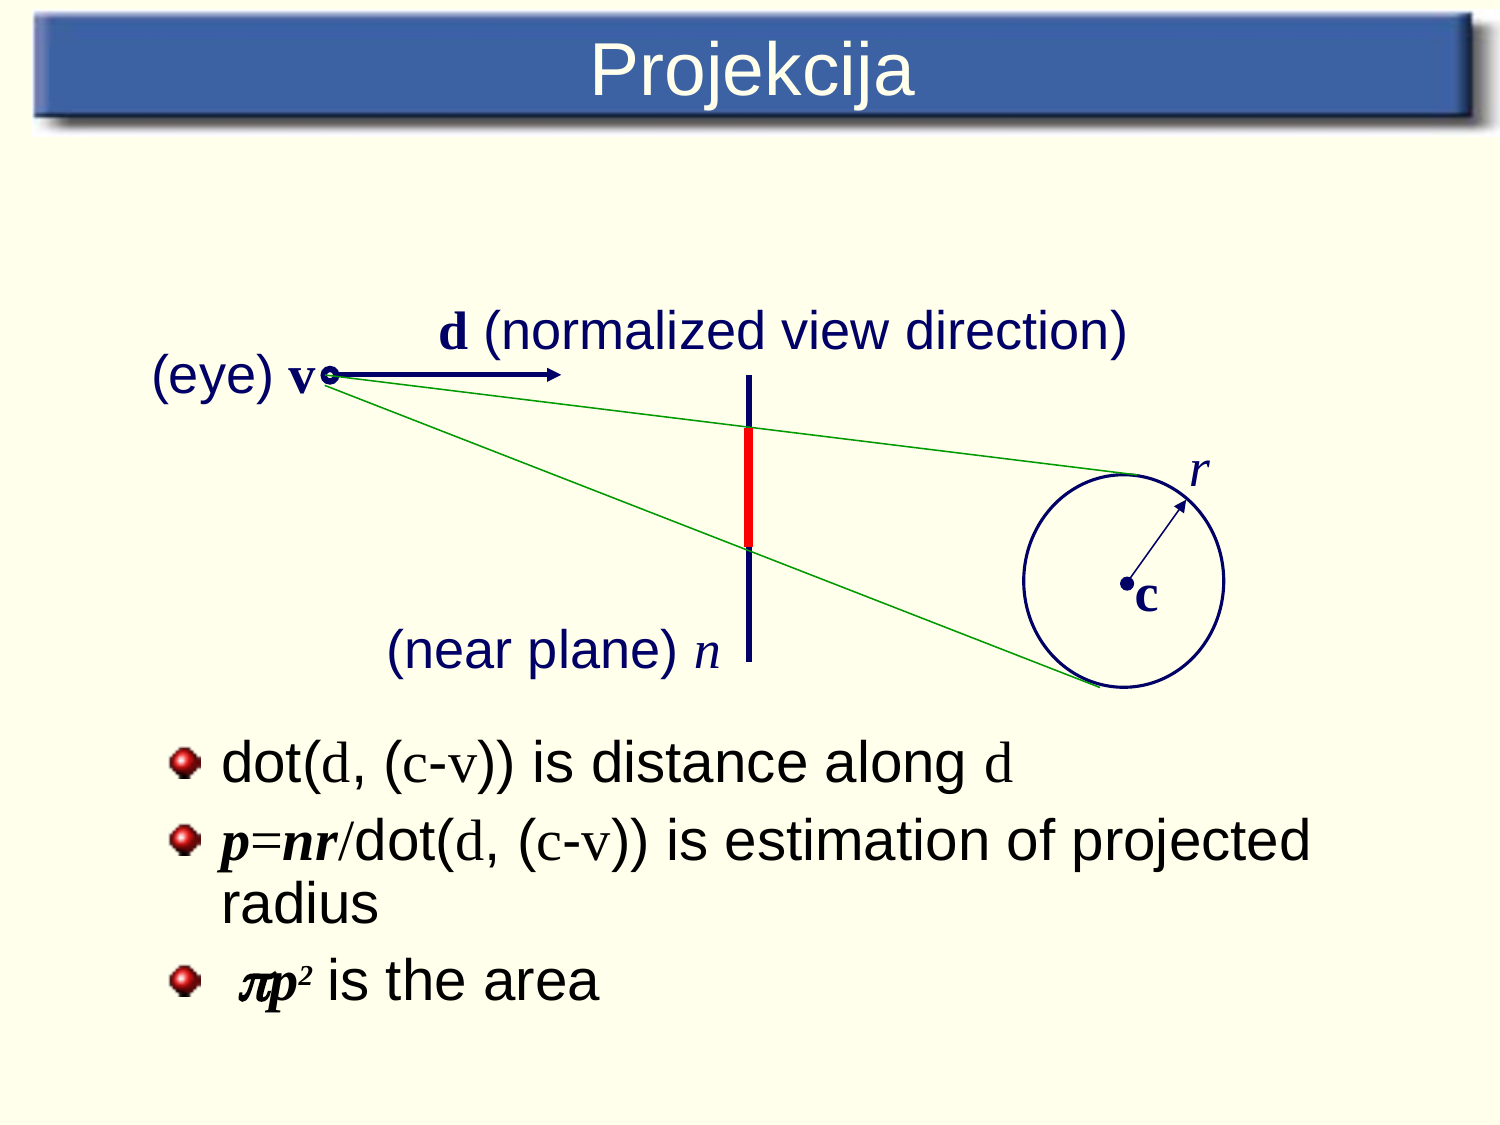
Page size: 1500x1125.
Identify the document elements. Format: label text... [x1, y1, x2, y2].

text_box d (normalized view direction) [423, 287, 1145, 368]
title Projekcija [96, 6, 1409, 120]
text_box (near plane) n [371, 606, 737, 688]
text_box [1120, 577, 1134, 590]
text_box r [1174, 424, 1225, 506]
list dot(d, (c-v)) is distance along d p=nr/dot(d, (c-v)) is estimation of projected radius p2 is the area [150, 724, 1455, 1038]
picture [32, 9, 1500, 137]
text_box [323, 368, 336, 382]
text_box (eye) v [136, 331, 331, 413]
text_box c [1119, 549, 1174, 631]
